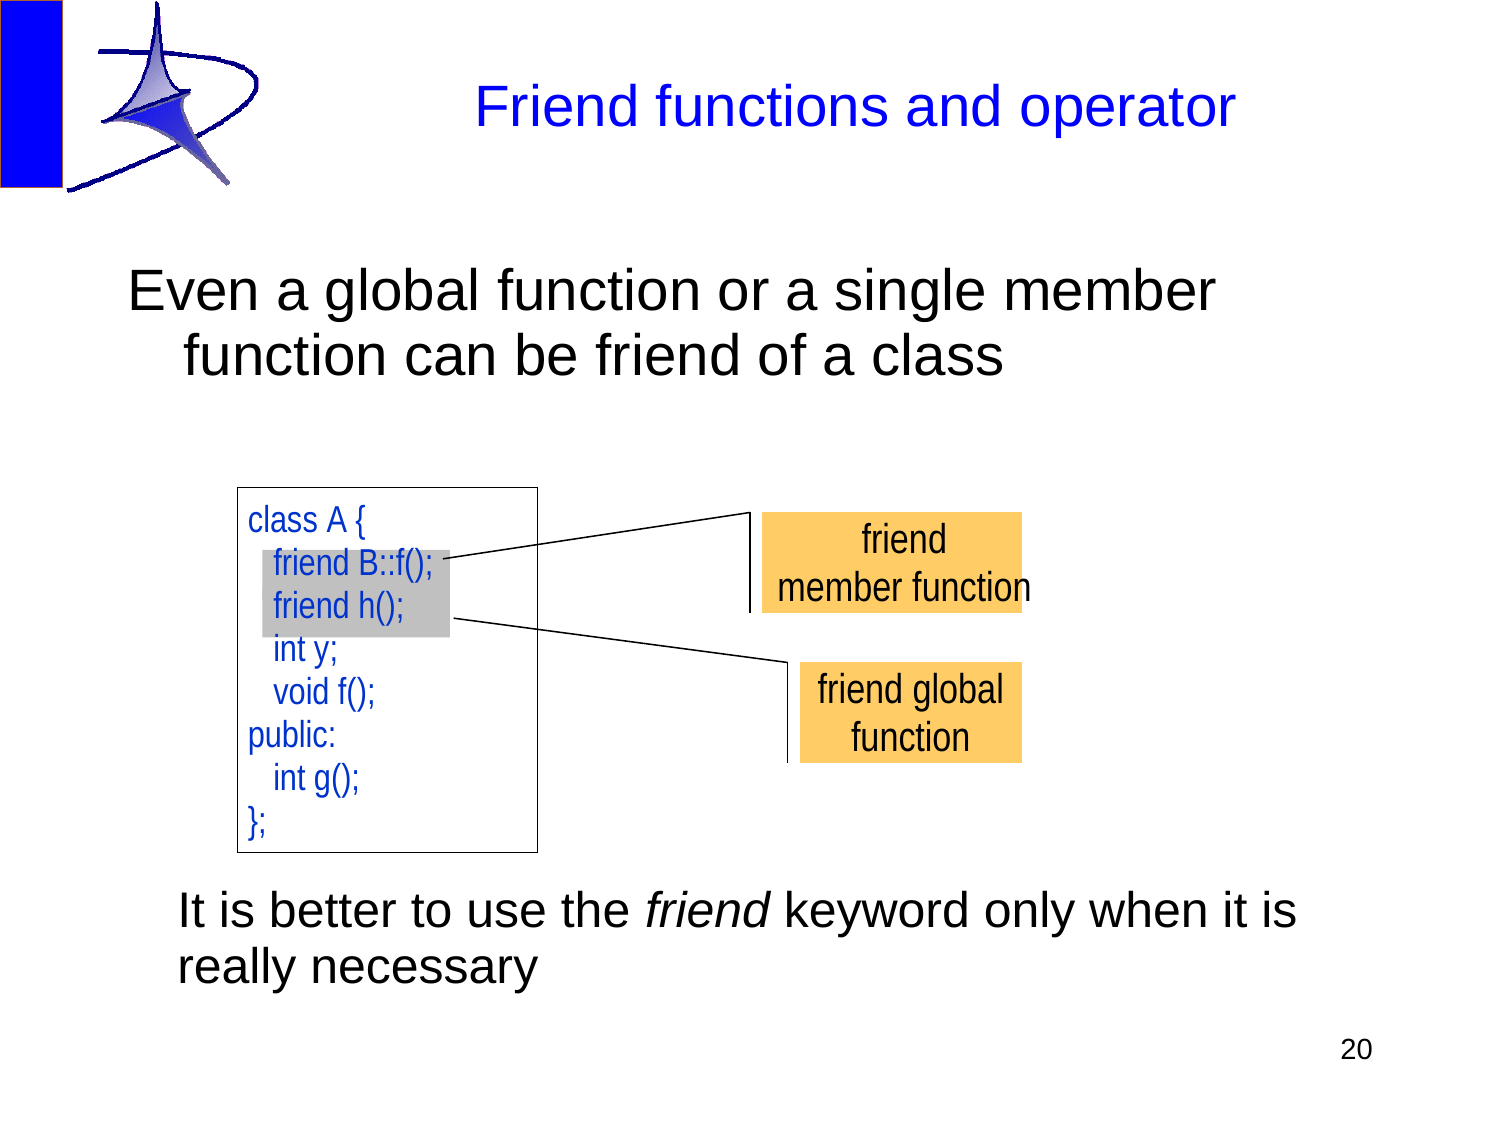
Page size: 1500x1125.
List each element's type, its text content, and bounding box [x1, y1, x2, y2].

title Friend functions and operator [262, 24, 1450, 188]
text_box friend global function [800, 662, 1022, 763]
list Even a global function or a single member function can be friend of a class [112, 249, 1450, 445]
picture [62, 0, 263, 197]
text_box friend member function [762, 512, 1022, 613]
text_box It is better to use the friend keyword only when it is really necessary [162, 874, 1438, 1050]
text_box class A { friend B::f(); friend h(); int y; void f(); public: int g(); }; [237, 487, 538, 853]
